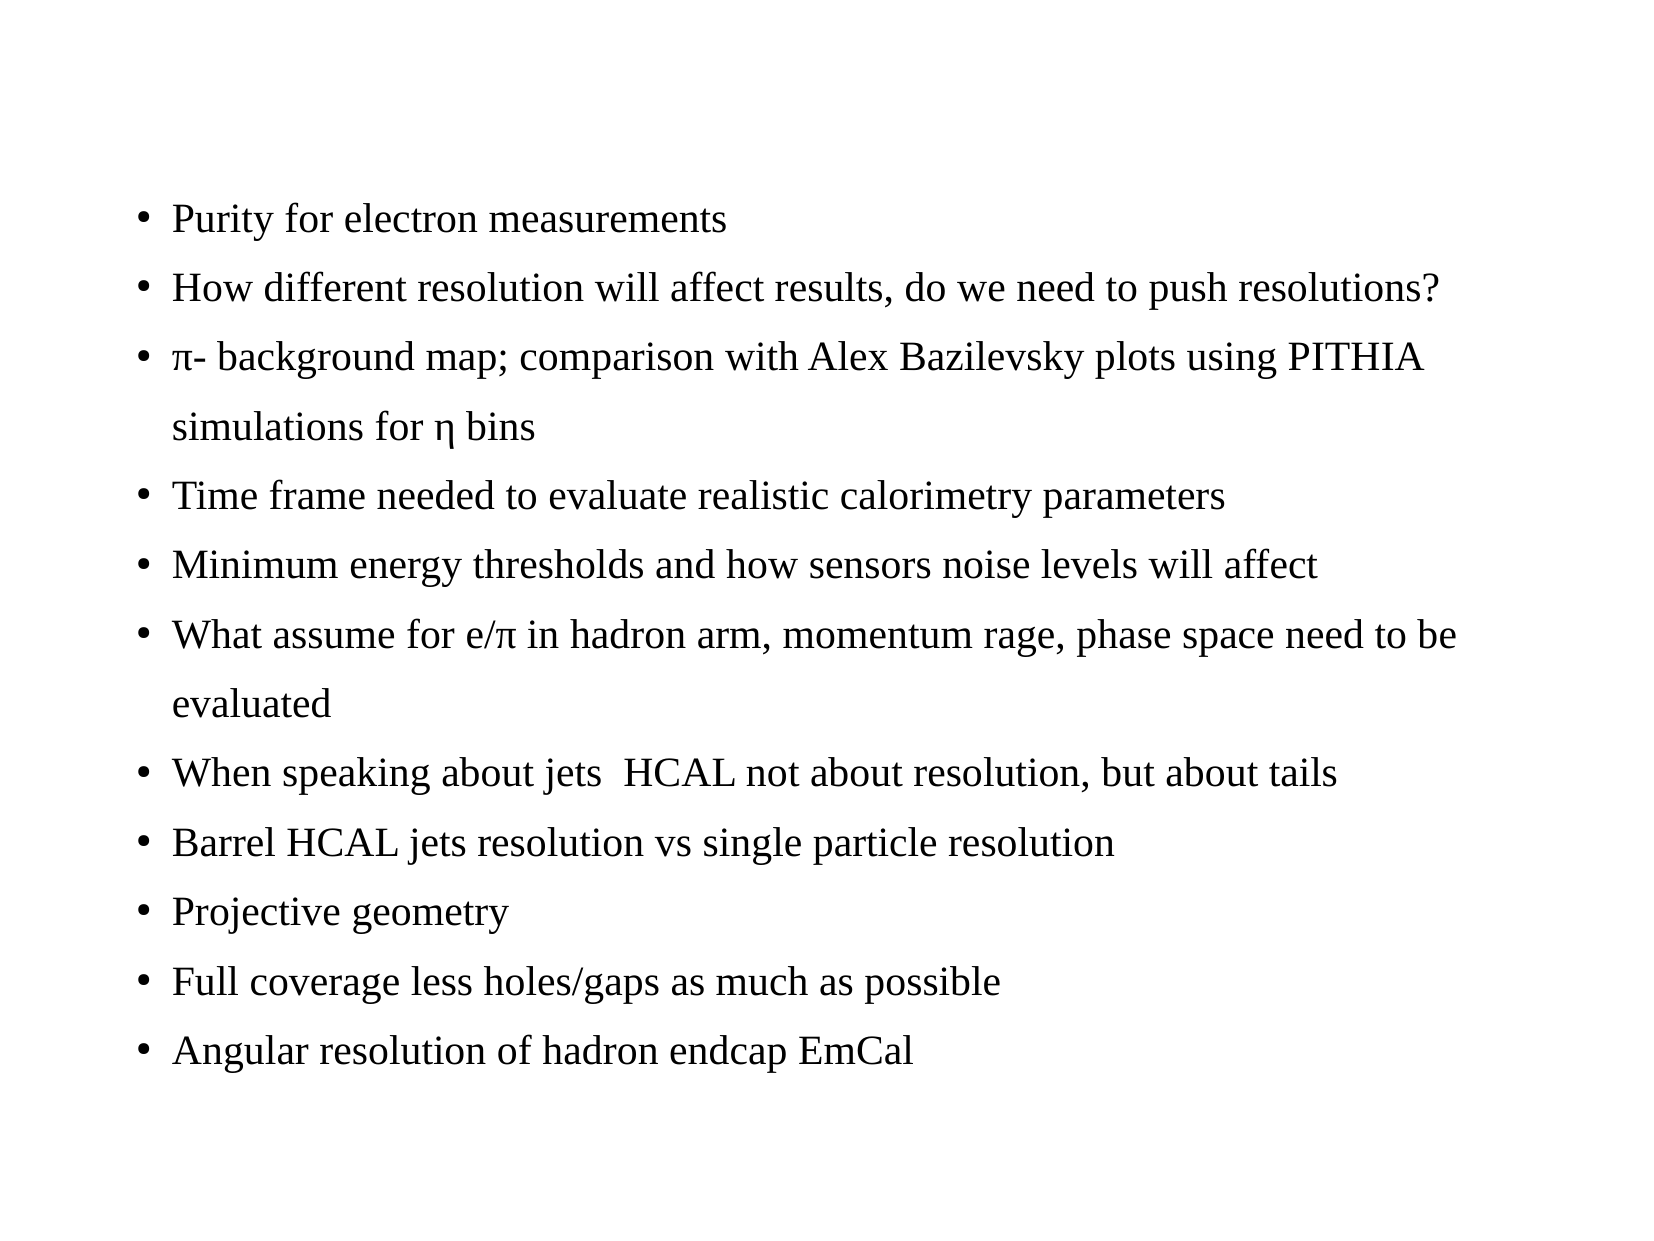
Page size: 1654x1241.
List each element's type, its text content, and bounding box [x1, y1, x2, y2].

text_box Purity for electron measurements How different resolution will affect results, do we need to push resolutions? π- background map; comparison with Alex Bazilevsky plots using PITHIA simulations for η bins Time frame needed to evaluate realistic calorimetry parameters Minimum energy thresholds and how sensors noise levels will affect What assume for e/π in hadron arm, momentum rage, phase space need to be evaluated When speaking about jets HCAL not about resolution, but about tails Barrel HCAL jets resolution vs single particle resolution Projective geometry Full coverage less holes/gaps as much as possible Angular resolution of hadron endcap EmCal [121, 164, 1622, 1058]
